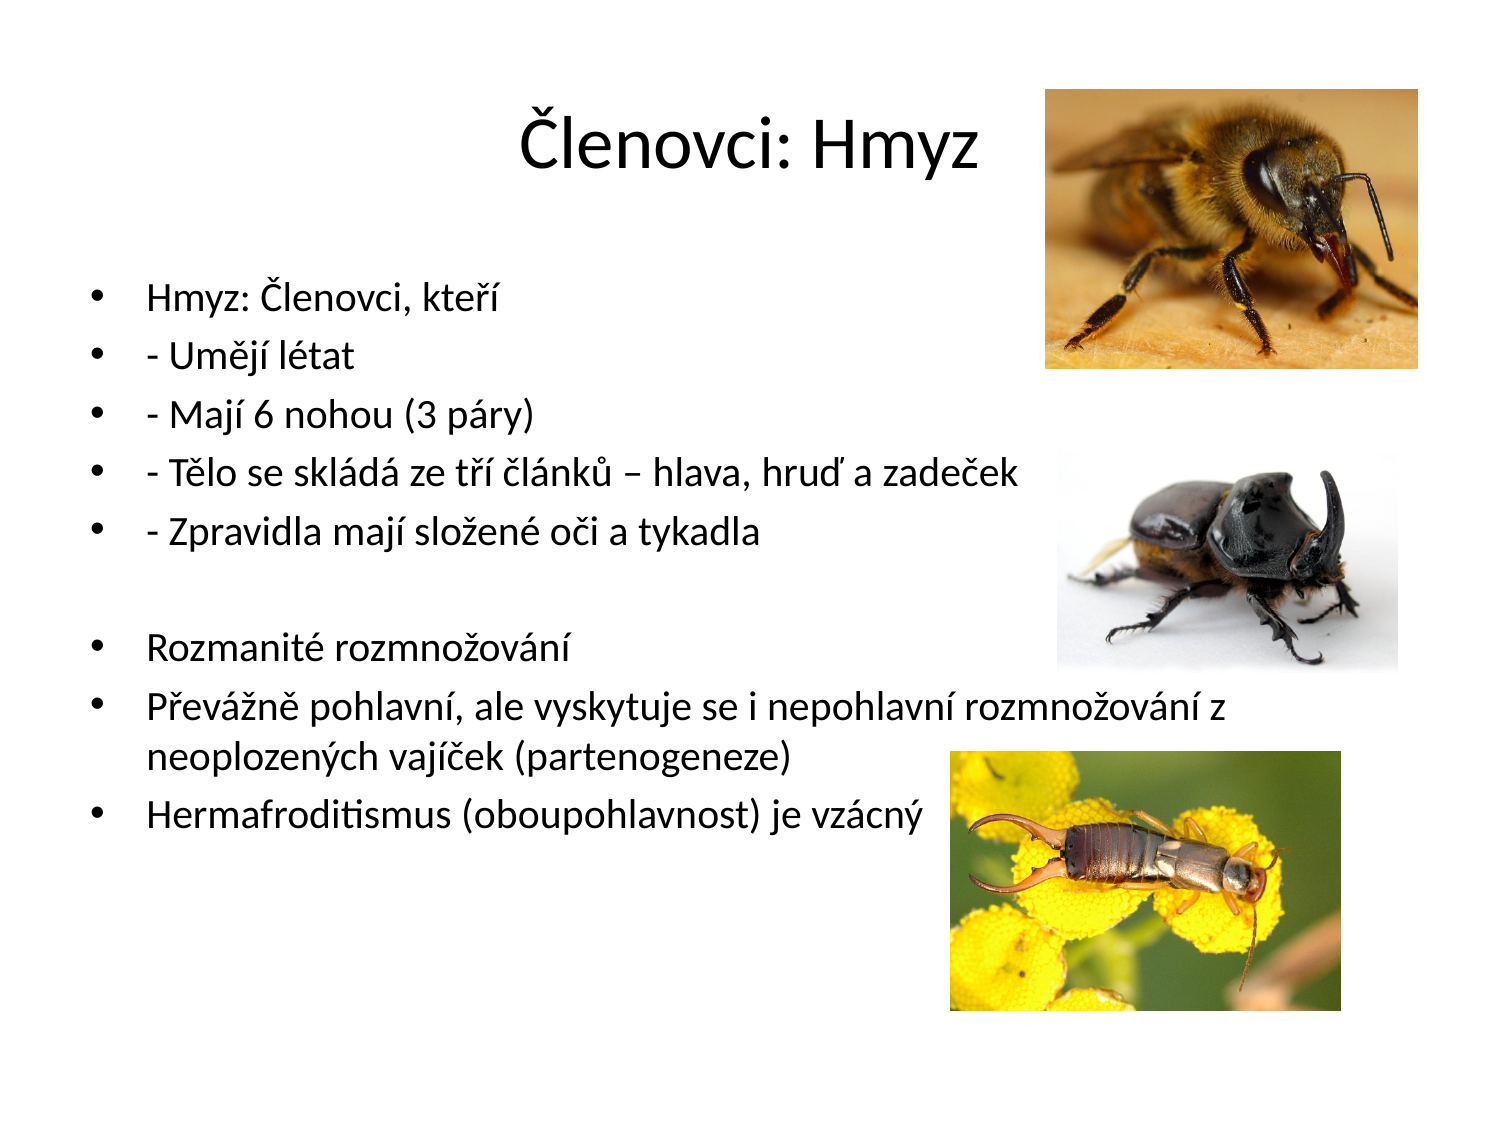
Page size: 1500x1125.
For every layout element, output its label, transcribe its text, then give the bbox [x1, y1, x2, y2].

picture [1057, 432, 1398, 688]
title Členovci: Hmyz [75, 45, 1425, 233]
list Hmyz: Členovci, kteří - Umějí létat - Mají 6 nohou (3 páry) - Tělo se skládá ze tří článků – hlava, hruď a zadeček - Zpravidla mají složené oči a tykadla Rozmanité rozmnožování Převážně pohlavní, ale vyskytuje se i nepohlavní rozmnožování z neoplozených vajíček (partenogeneze) Hermafroditismus (oboupohlavnost) je vzácný [75, 262, 1425, 1005]
picture [1045, 89, 1418, 369]
picture [950, 751, 1341, 1011]
